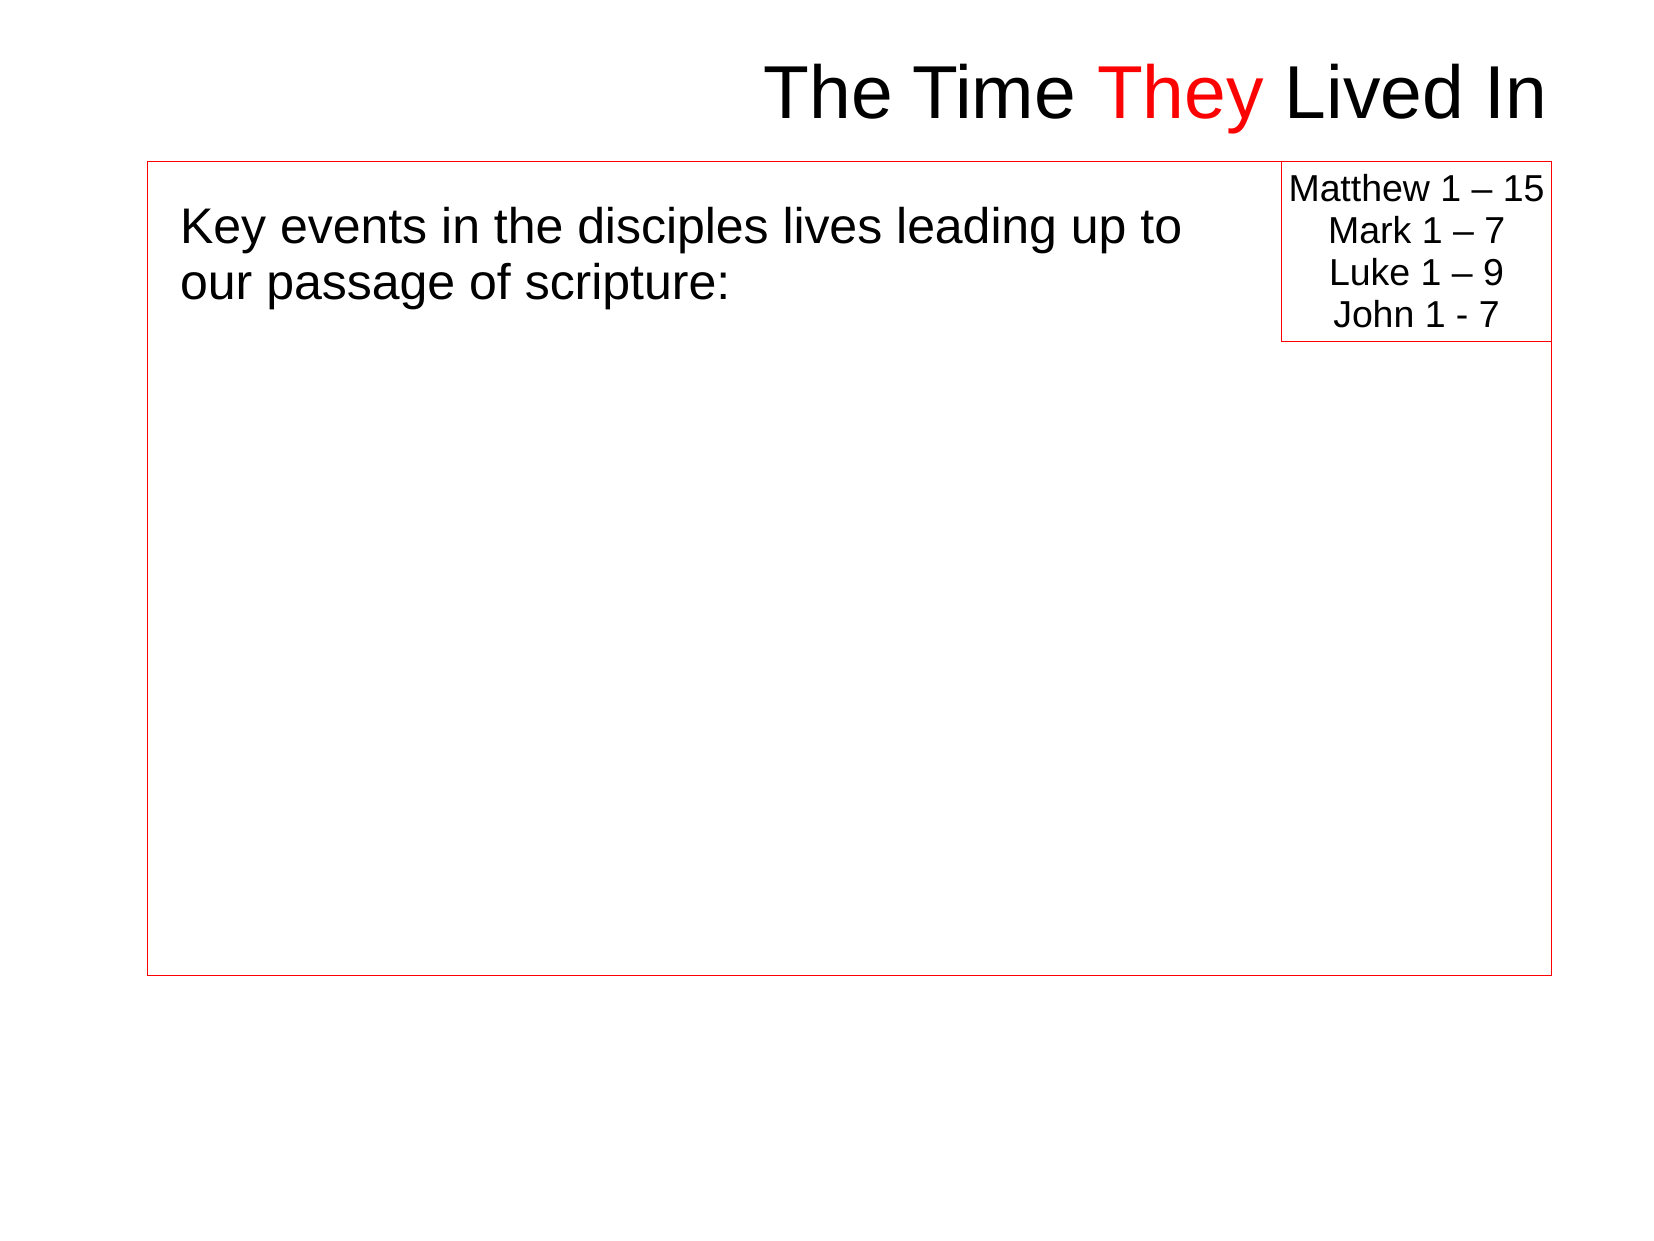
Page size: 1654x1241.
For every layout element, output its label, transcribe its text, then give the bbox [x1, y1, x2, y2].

text_box [147, 161, 1552, 976]
text_box The Time They Lived In [681, 42, 1630, 142]
text_box Matthew 1 – 15 Mark 1 – 7 Luke 1 – 9 John 1 - 7 [1281, 161, 1552, 342]
text_box Key events in the disciples lives leading up to our passage of scripture: [165, 173, 1246, 462]
